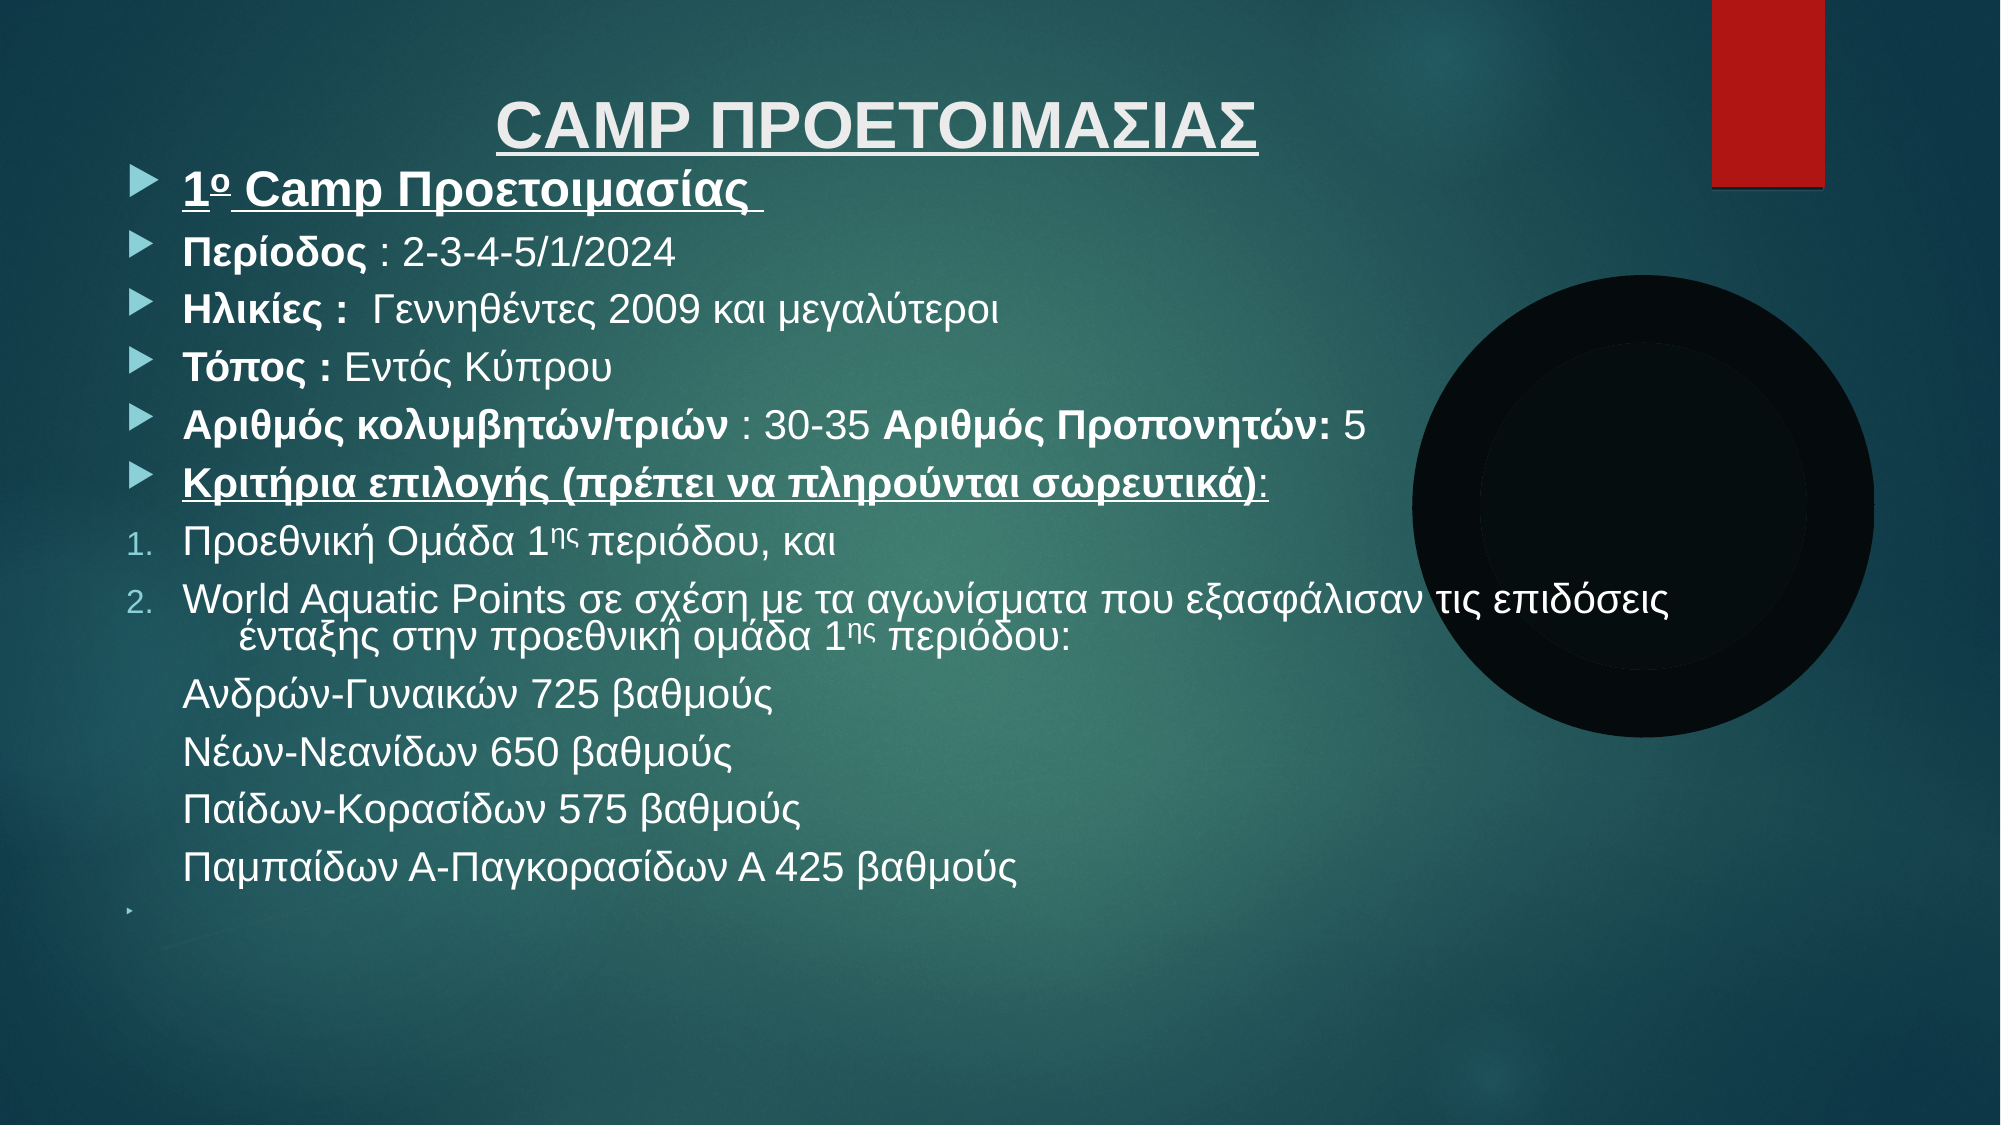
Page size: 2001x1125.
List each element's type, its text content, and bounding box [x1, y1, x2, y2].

list 1ο Camp Προετοιμασίας Περίοδος : 2-3-4-5/1/2024 Ηλικίες : Γεννηθέντες 2009 και μεγαλύτεροι Τόπος : Εντός Κύπρου Αριθμός κολυμβητών/τριών : 30-35 Αριθμός Προπονητών: 5 Κριτήρια επιλογής (πρέπει να πληρούνται σωρευτικά): Προεθνική Ομάδα 1ης περιόδου, και World Aquatic Points σε σχέση με τα αγωνίσματα που εξασφάλισαν τις επιδόσεις ένταξης στην προεθνική ομάδα 1ης περιόδου: Ανδρών-Γυναικών 725 βαθμούς Νέων-Νεανίδων 650 βαθμούς Παίδων-Κορασίδων 575 βαθμούς Παμπαίδων Α-Παγκορασίδων Α 425 βαθμούς [111, 163, 1766, 1125]
title CAMP ΠΡΟΕΤΟΙΜΑΣΙΑΣ [106, 74, 1649, 305]
